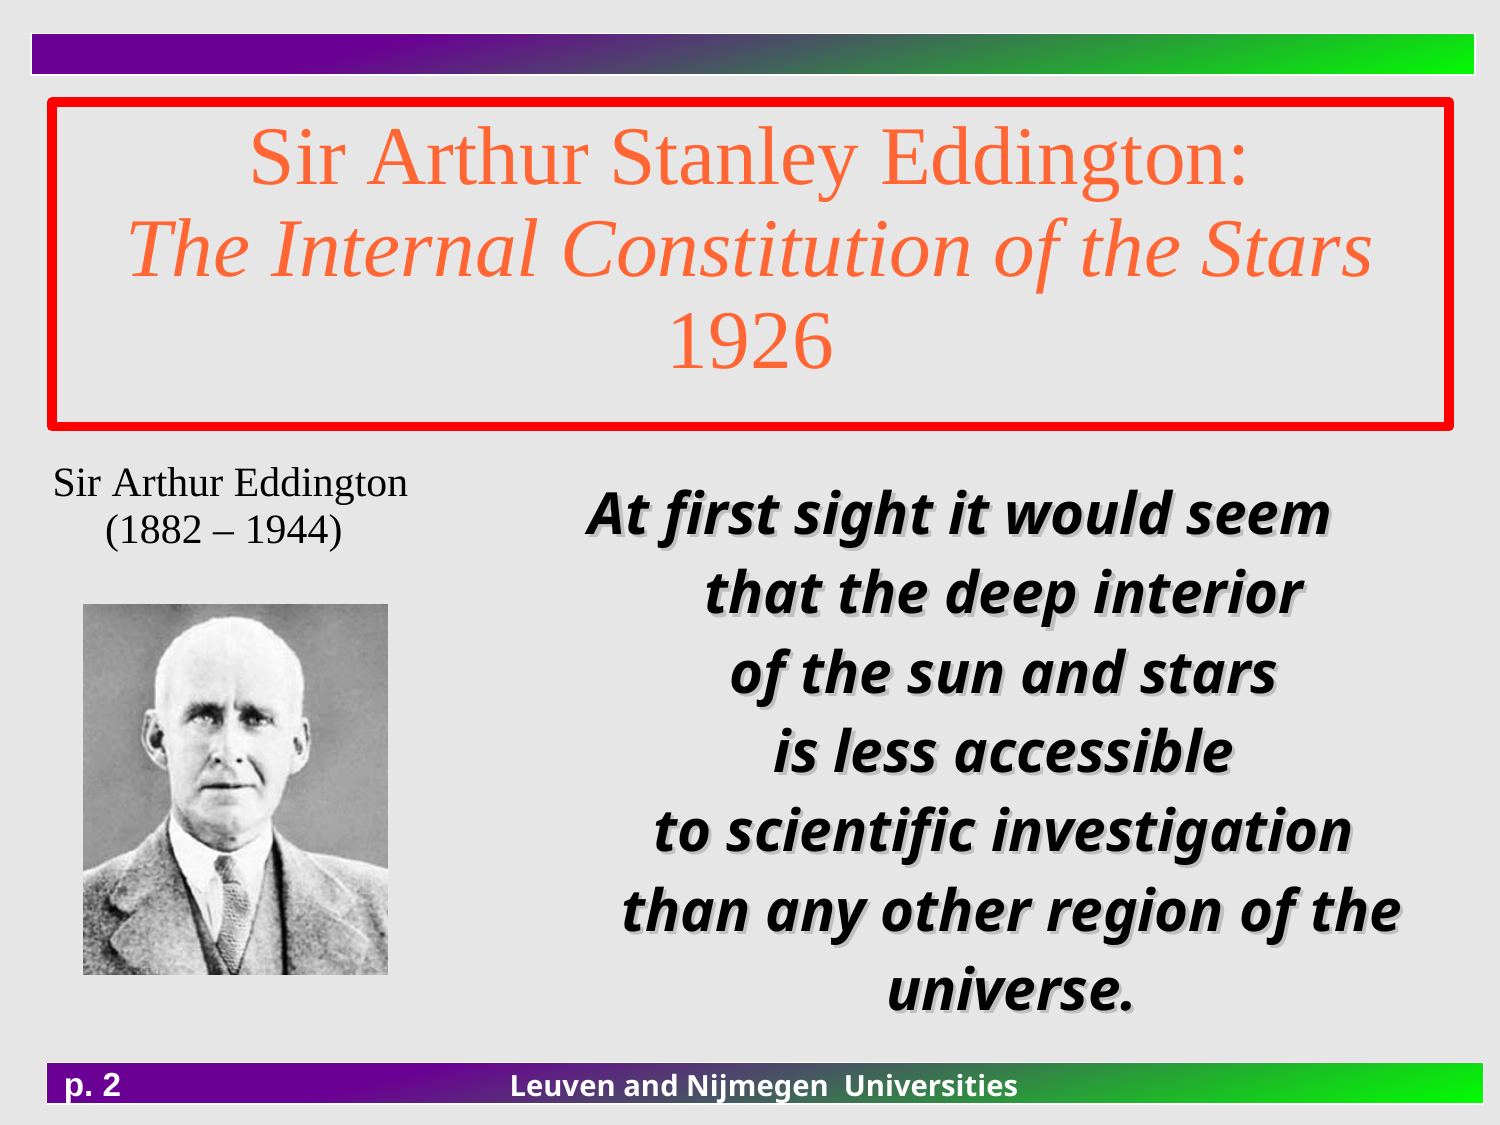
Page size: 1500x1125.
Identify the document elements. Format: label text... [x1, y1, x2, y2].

text_box Sir Arthur Stanley Eddington: The Internal Constitution of the Stars 1926 [51, 102, 1449, 427]
picture [83, 905, 388, 975]
text_box Sir Arthur Eddington (1882 – 1944) [37, 451, 440, 905]
list At first sight it would seem that the deep interior of the sun and stars is less accessible to scientific investigation than any other region of the universe. [417, 464, 1500, 1125]
